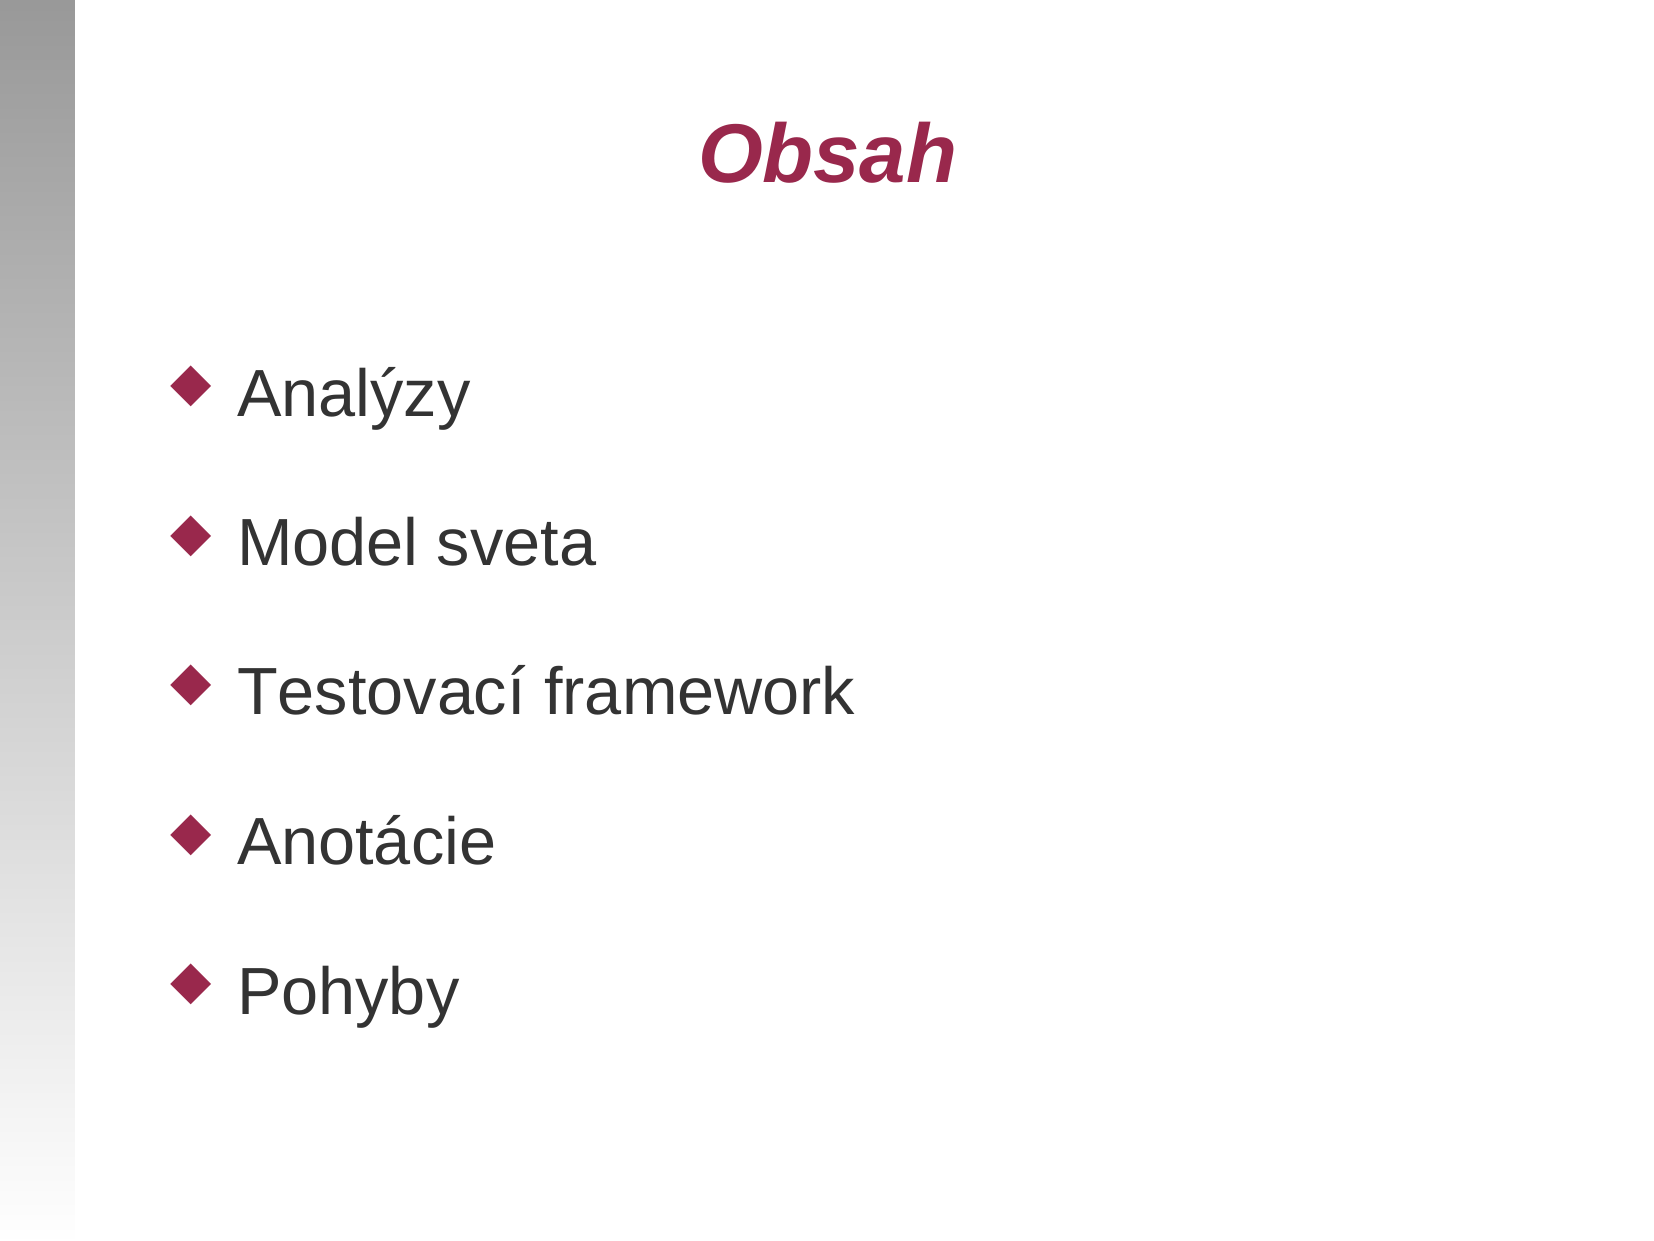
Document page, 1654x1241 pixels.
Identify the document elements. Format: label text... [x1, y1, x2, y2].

title Obsah [121, 49, 1534, 257]
list Analýzy Model sveta Testovací framework Anotácie Pohyby [154, 355, 1536, 1123]
